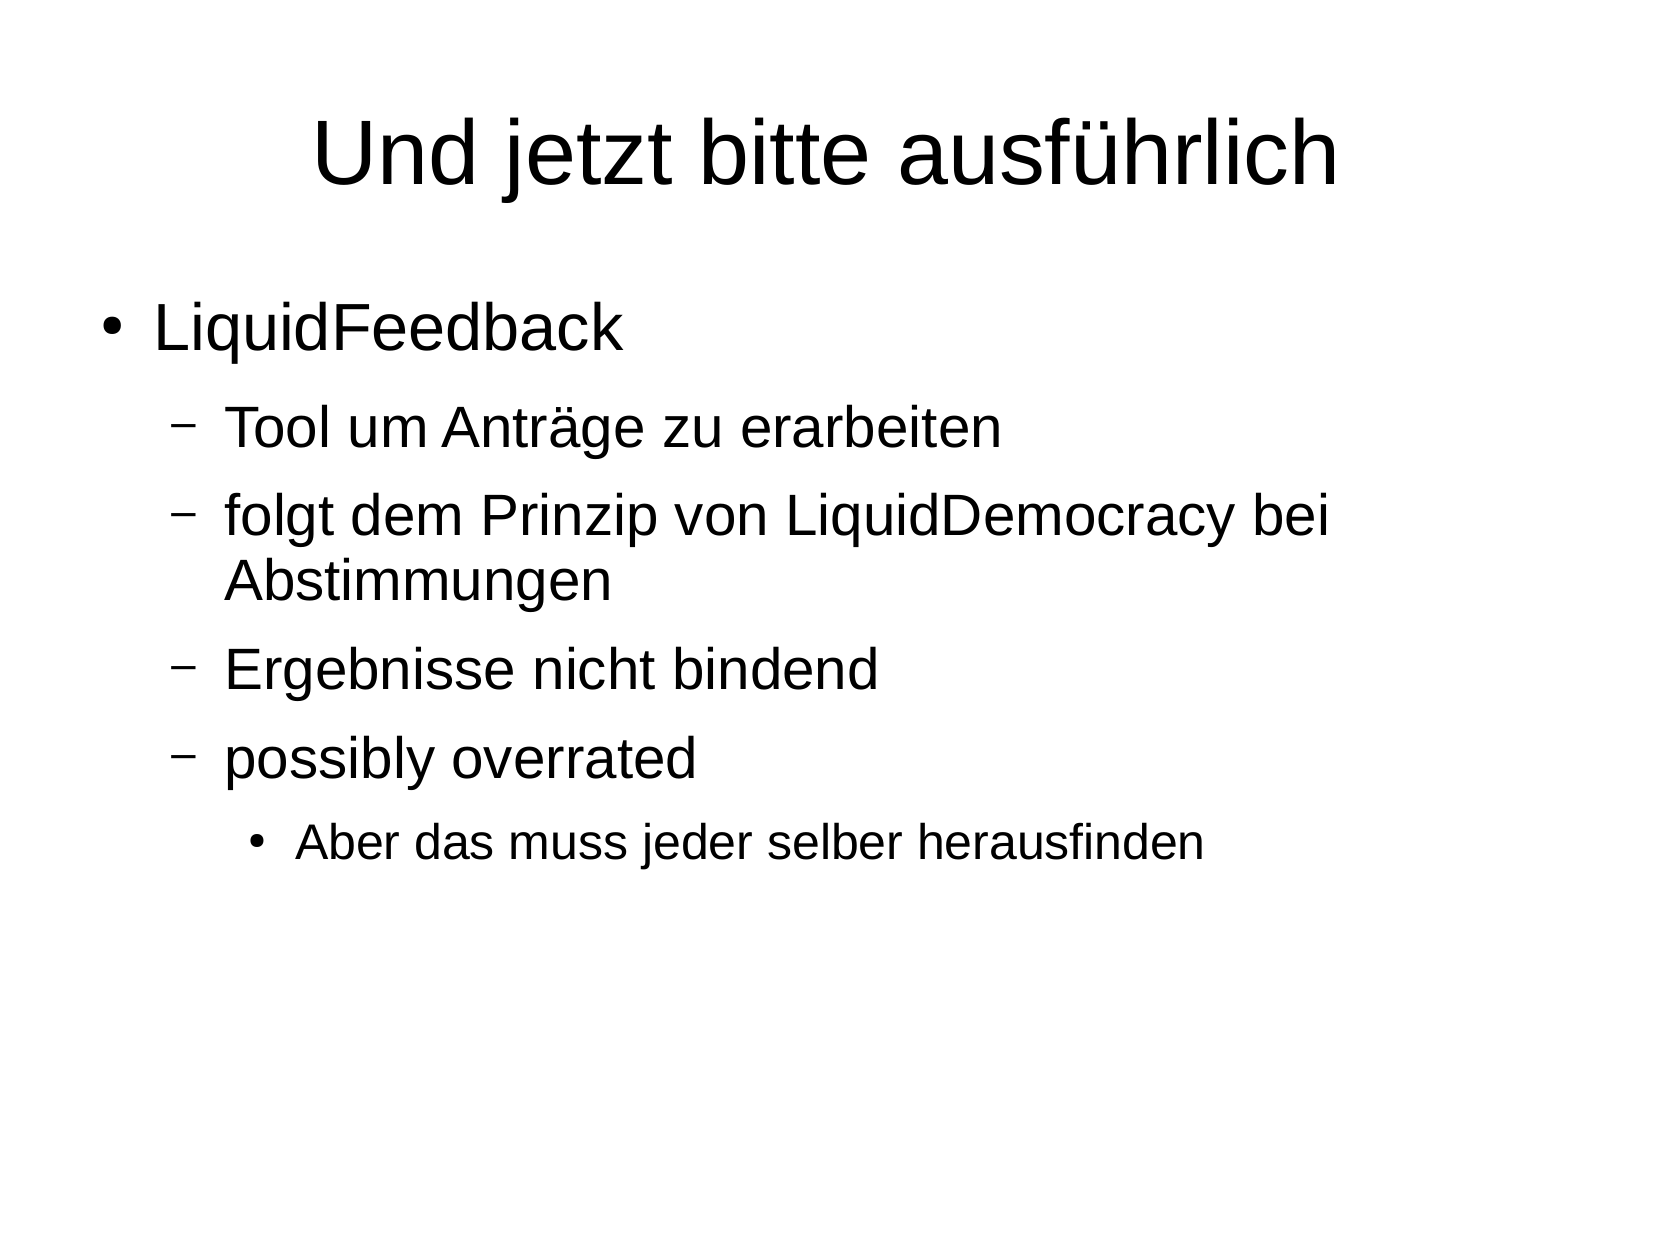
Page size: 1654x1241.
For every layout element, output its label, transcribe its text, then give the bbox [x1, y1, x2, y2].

list LiquidFeedback Tool um Anträge zu erarbeiten folgt dem Prinzip von LiquidDemocracy bei Abstimmungen Ergebnisse nicht bindend possibly overrated Aber das muss jeder selber herausfinden [82, 290, 1538, 1010]
title Und jetzt bitte ausführlich [82, 49, 1571, 257]
